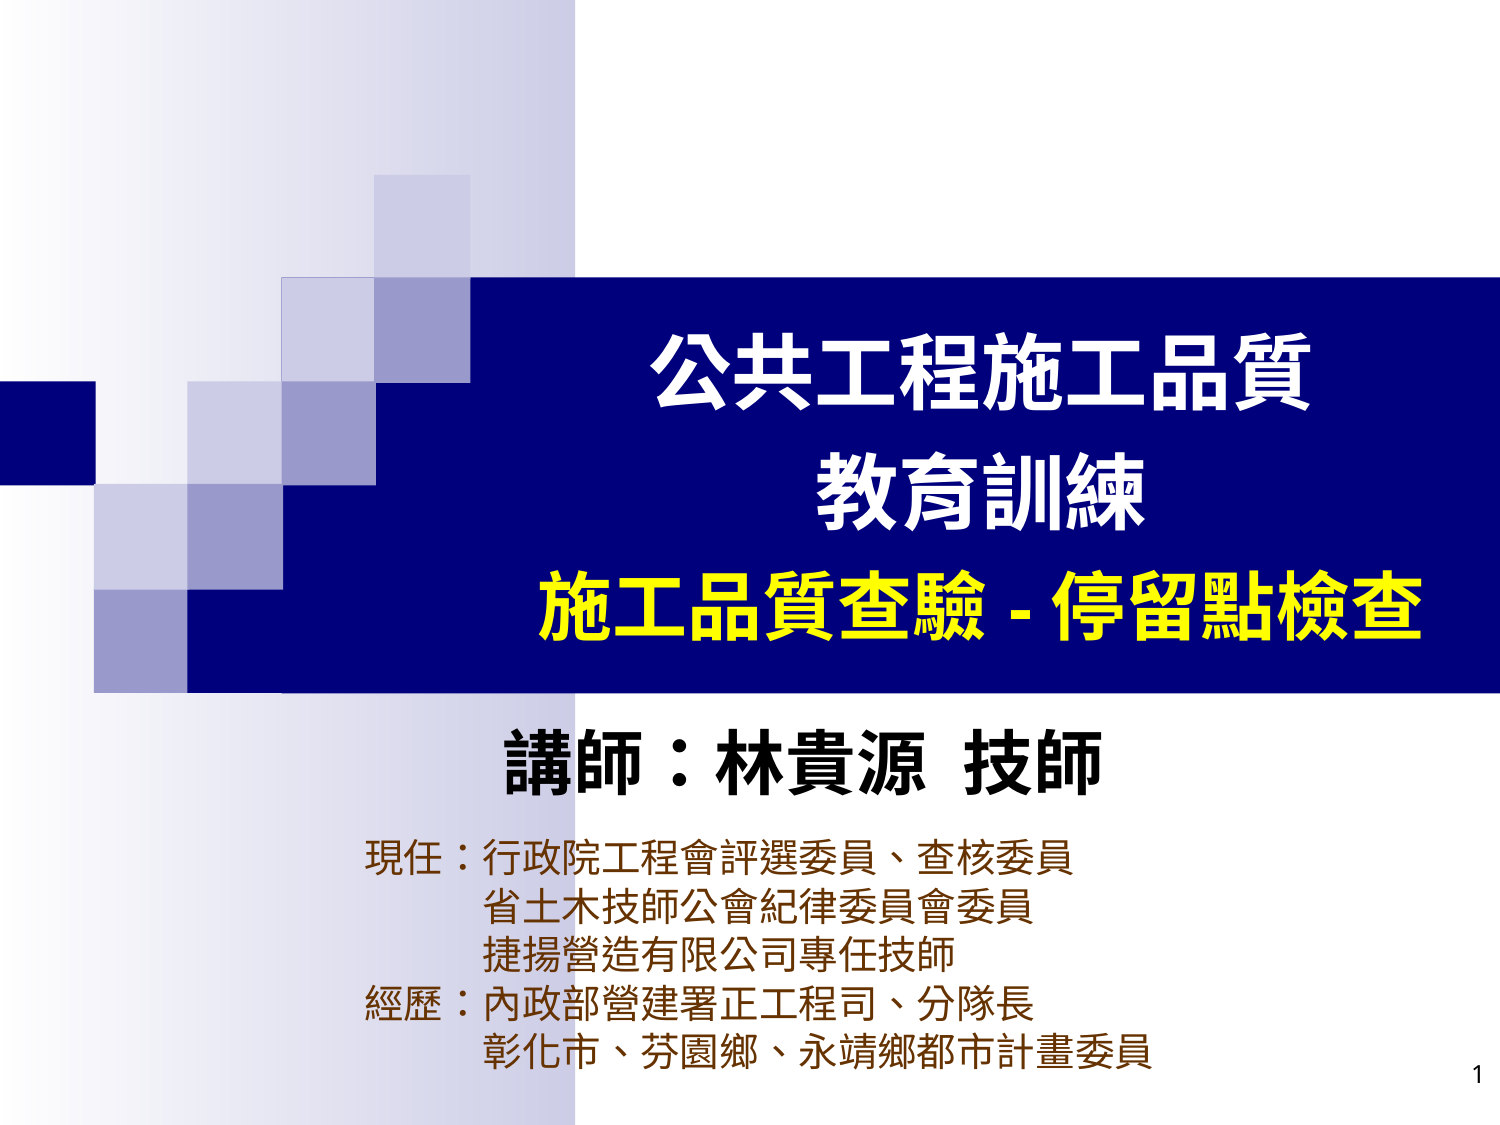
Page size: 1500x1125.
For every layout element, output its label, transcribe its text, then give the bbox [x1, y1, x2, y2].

text_box 現任：行政院工程會評選委員、查核委員 省土木技師公會紀律委員會委員 捷揚營造有限公司專任技師 經歷：內政部營建署正工程司、分隊長 彰化市、芬園鄉、永靖鄉都市計畫委員 [349, 846, 1170, 1079]
title 公共工程施工品質 教育訓練 施工品質查驗-停留點檢查 [487, 299, 1476, 663]
text_box 講師：林貴源 技師 [487, 700, 1476, 988]
text_box <number> [1149, 1025, 1500, 1101]
